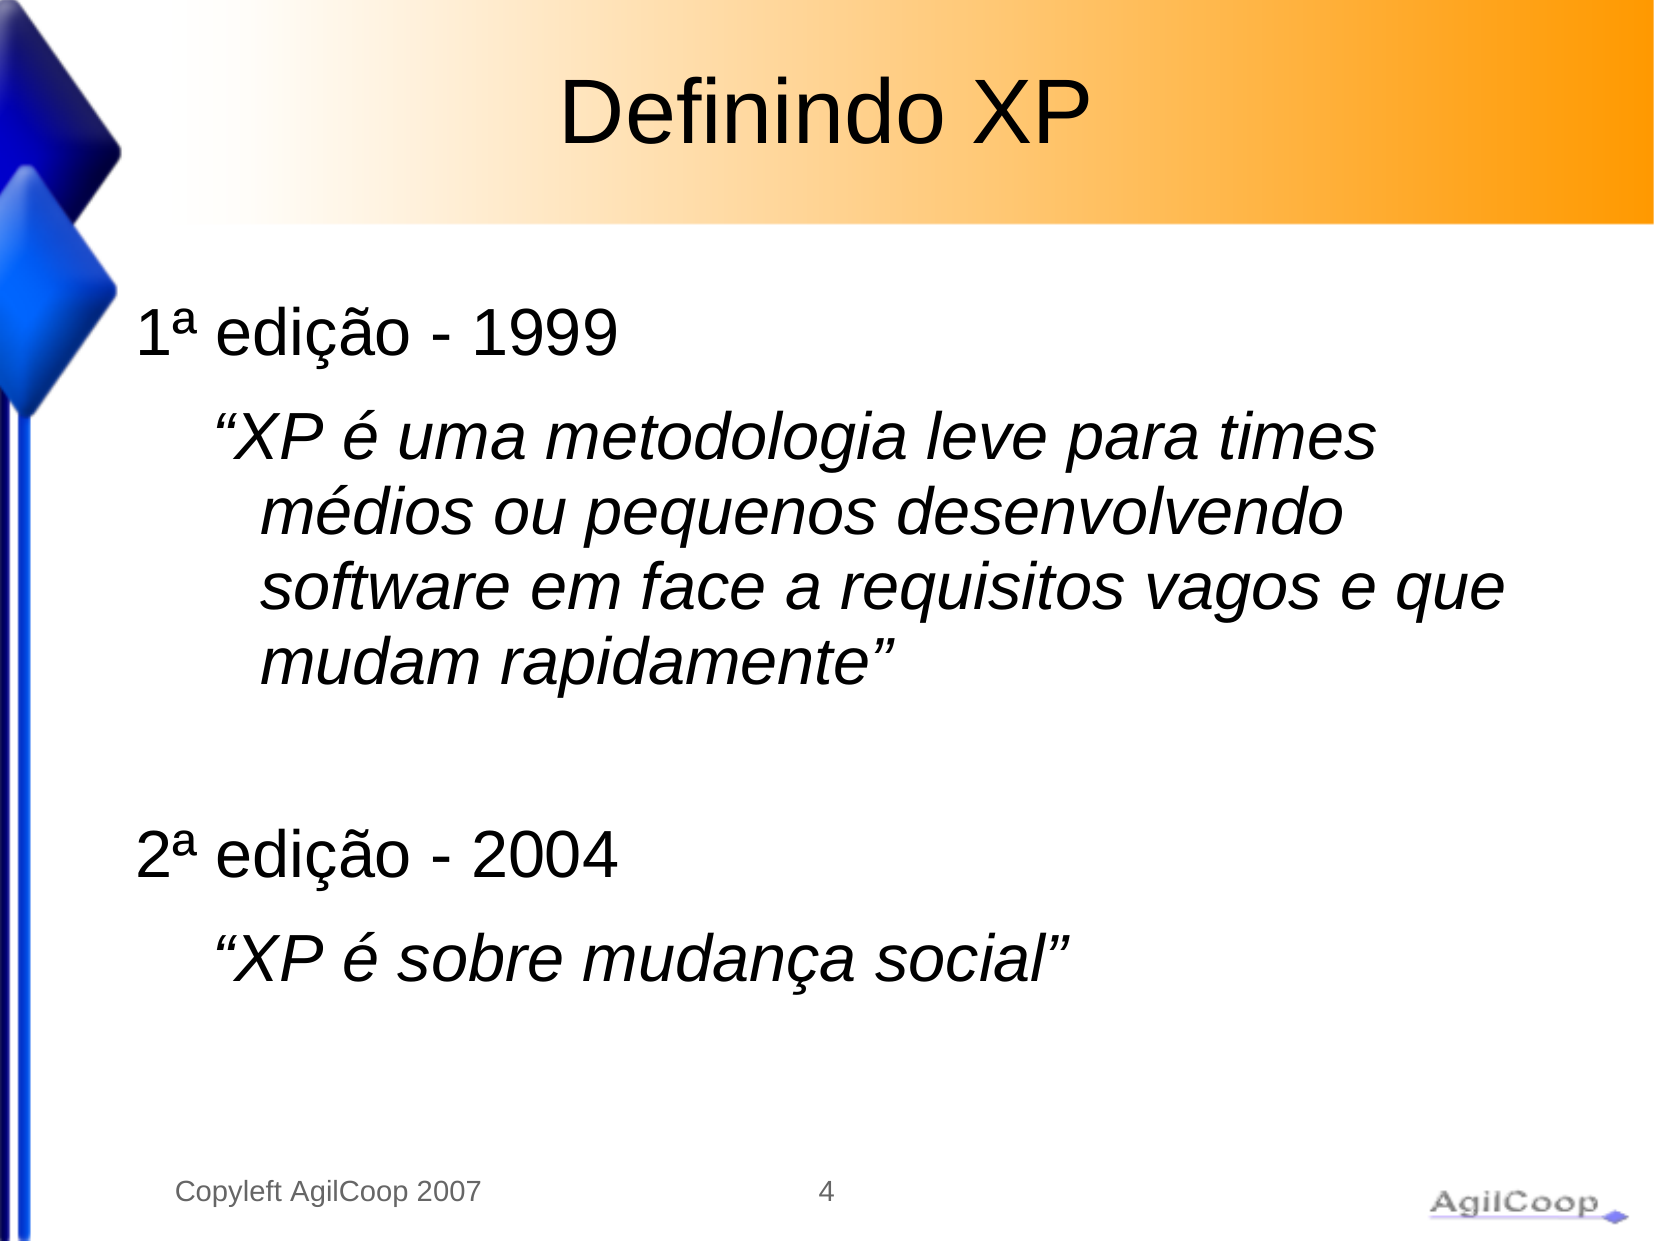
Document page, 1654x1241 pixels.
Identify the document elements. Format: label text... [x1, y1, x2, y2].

list 1ª edição - 1999 “XP é uma metodologia leve para times médios ou pequenos desenvolvendo software em face a requisitos vagos e que mudam rapidamente” 2ª edição - 2004 “XP é sobre mudança social” [118, 295, 1607, 1123]
picture [0, 0, 1654, 1241]
title Definindo XP [82, 8, 1571, 216]
